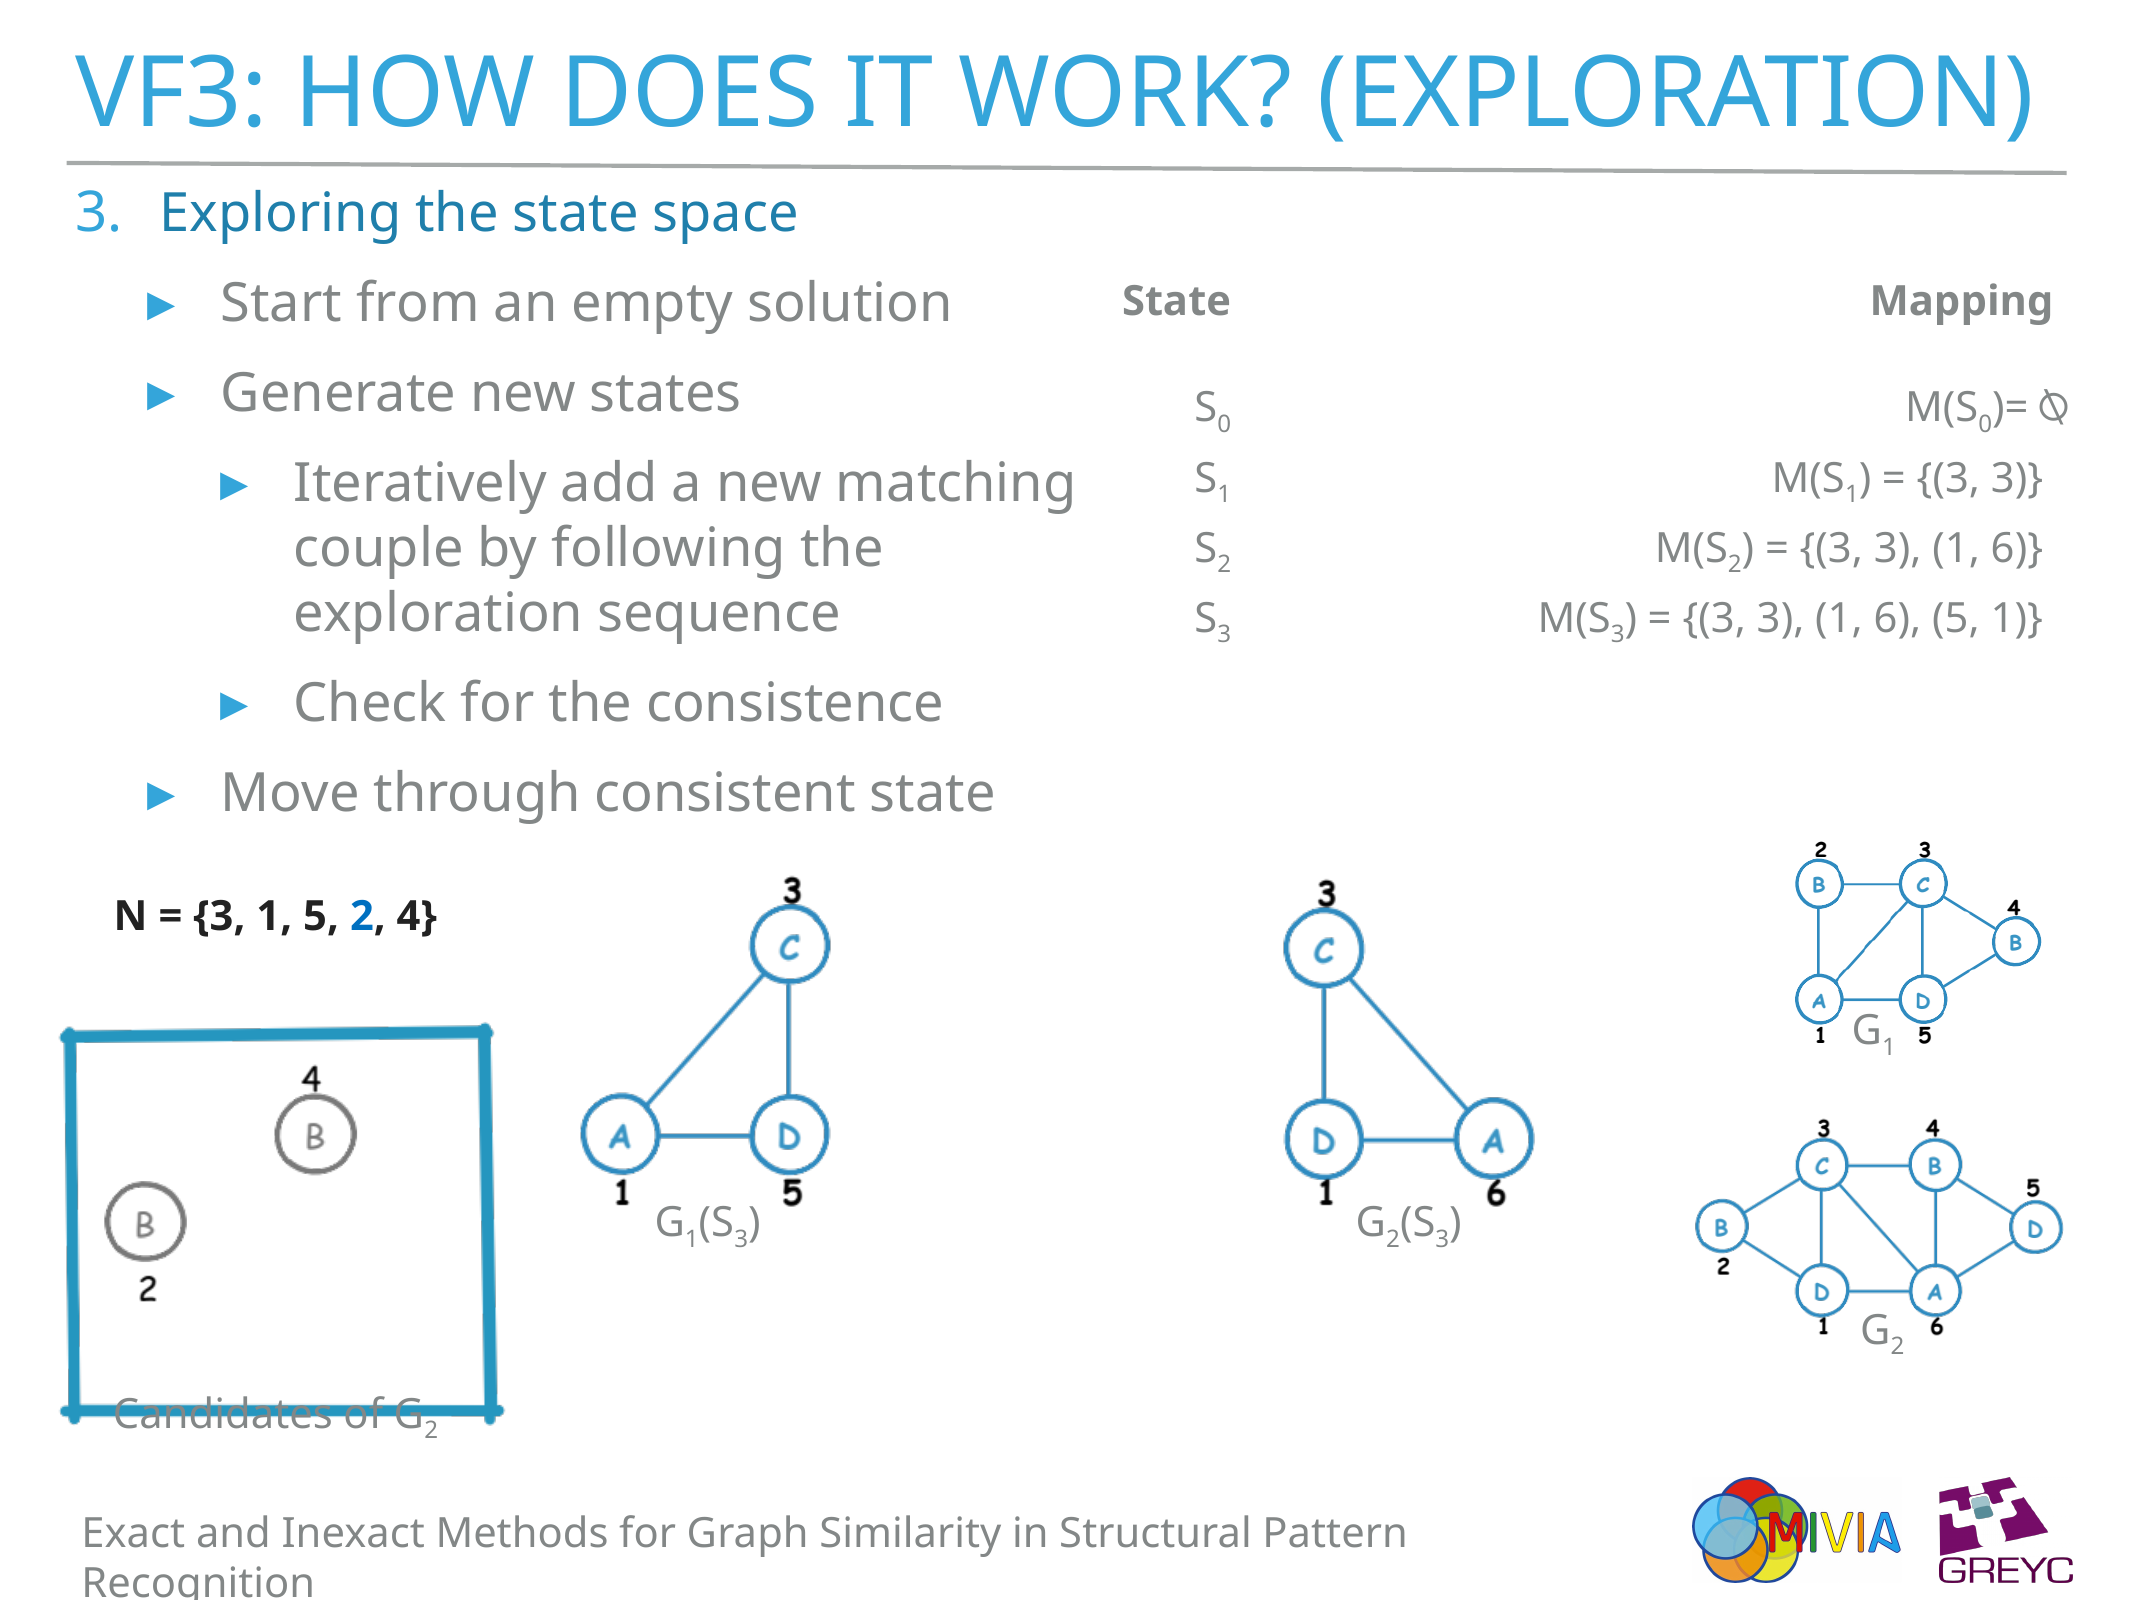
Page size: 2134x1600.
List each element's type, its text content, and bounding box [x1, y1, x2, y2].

text_box Candidates of G2 [104, 1378, 447, 1453]
text_box N = {3, 1, 5, 2, 4} [105, 880, 446, 948]
picture [1786, 826, 2046, 1053]
table_cell M(S0)=⍉ [1246, 375, 2069, 445]
text_box Exploring the state space Start from an empty solution Generate new states Iteratively add a new matching couple by following the exploration sequence Check for the consistence Move through consistent state [66, 168, 1154, 855]
table_cell M(S3) = {(3, 3), (1, 6), (5, 1)} [1246, 585, 2069, 655]
table_cell [1246, 797, 2069, 868]
picture [1939, 1477, 2073, 1583]
table_cell [1099, 797, 1246, 868]
table_cell M(S1) = {(3, 3)} [1246, 445, 2069, 515]
text_box G2(S3) [1347, 1186, 1471, 1261]
table_cell S2 [1099, 515, 1246, 585]
table_cell [1246, 655, 2069, 726]
picture [1686, 1103, 2069, 1349]
table_cell [1099, 726, 1246, 797]
table_cell M(S2) = {(3, 3), (1, 6)} [1246, 515, 2069, 585]
title VF3: HoW DOES IT WORK? (EXPLORATION) [66, 41, 2046, 161]
text_box G1(S3) [646, 1186, 770, 1261]
picture [567, 855, 1543, 1226]
table_cell S0 [1099, 375, 1246, 445]
table_header Mapping [1246, 271, 2069, 375]
text_box G1 [1843, 994, 1905, 1069]
table_cell S3 [1099, 585, 1246, 655]
picture [34, 1002, 518, 1445]
table_header State [1099, 271, 1246, 375]
table_cell [1099, 655, 1246, 726]
picture [1692, 1477, 1902, 1583]
text_box G2 [1851, 1294, 1913, 1368]
table_cell [1246, 726, 2069, 797]
table_cell S1 [1099, 445, 1246, 515]
